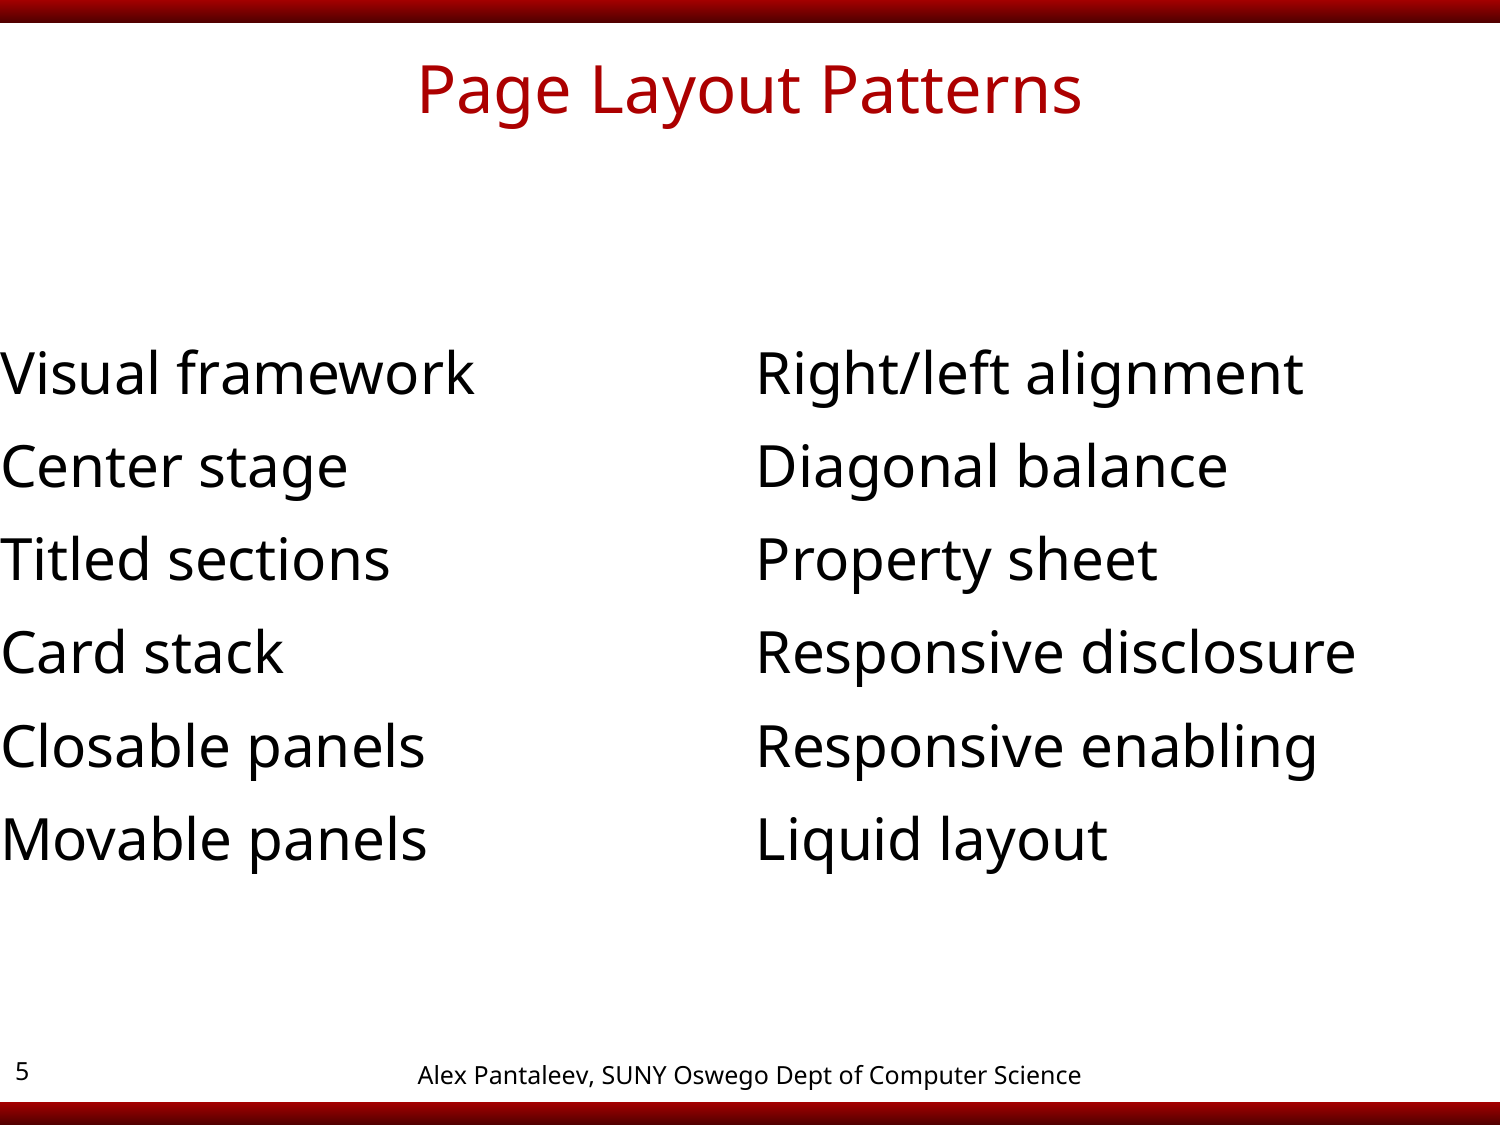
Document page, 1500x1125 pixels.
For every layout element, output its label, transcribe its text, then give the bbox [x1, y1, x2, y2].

list Right/left alignment Diagonal balance Property sheet Responsive disclosure Responsive enabling Liquid layout [755, 337, 1476, 1048]
title Page Layout Patterns [0, 24, 1500, 150]
list Visual framework Center stage Titled sections Card stack Closable panels Movable panels [0, 337, 720, 1063]
